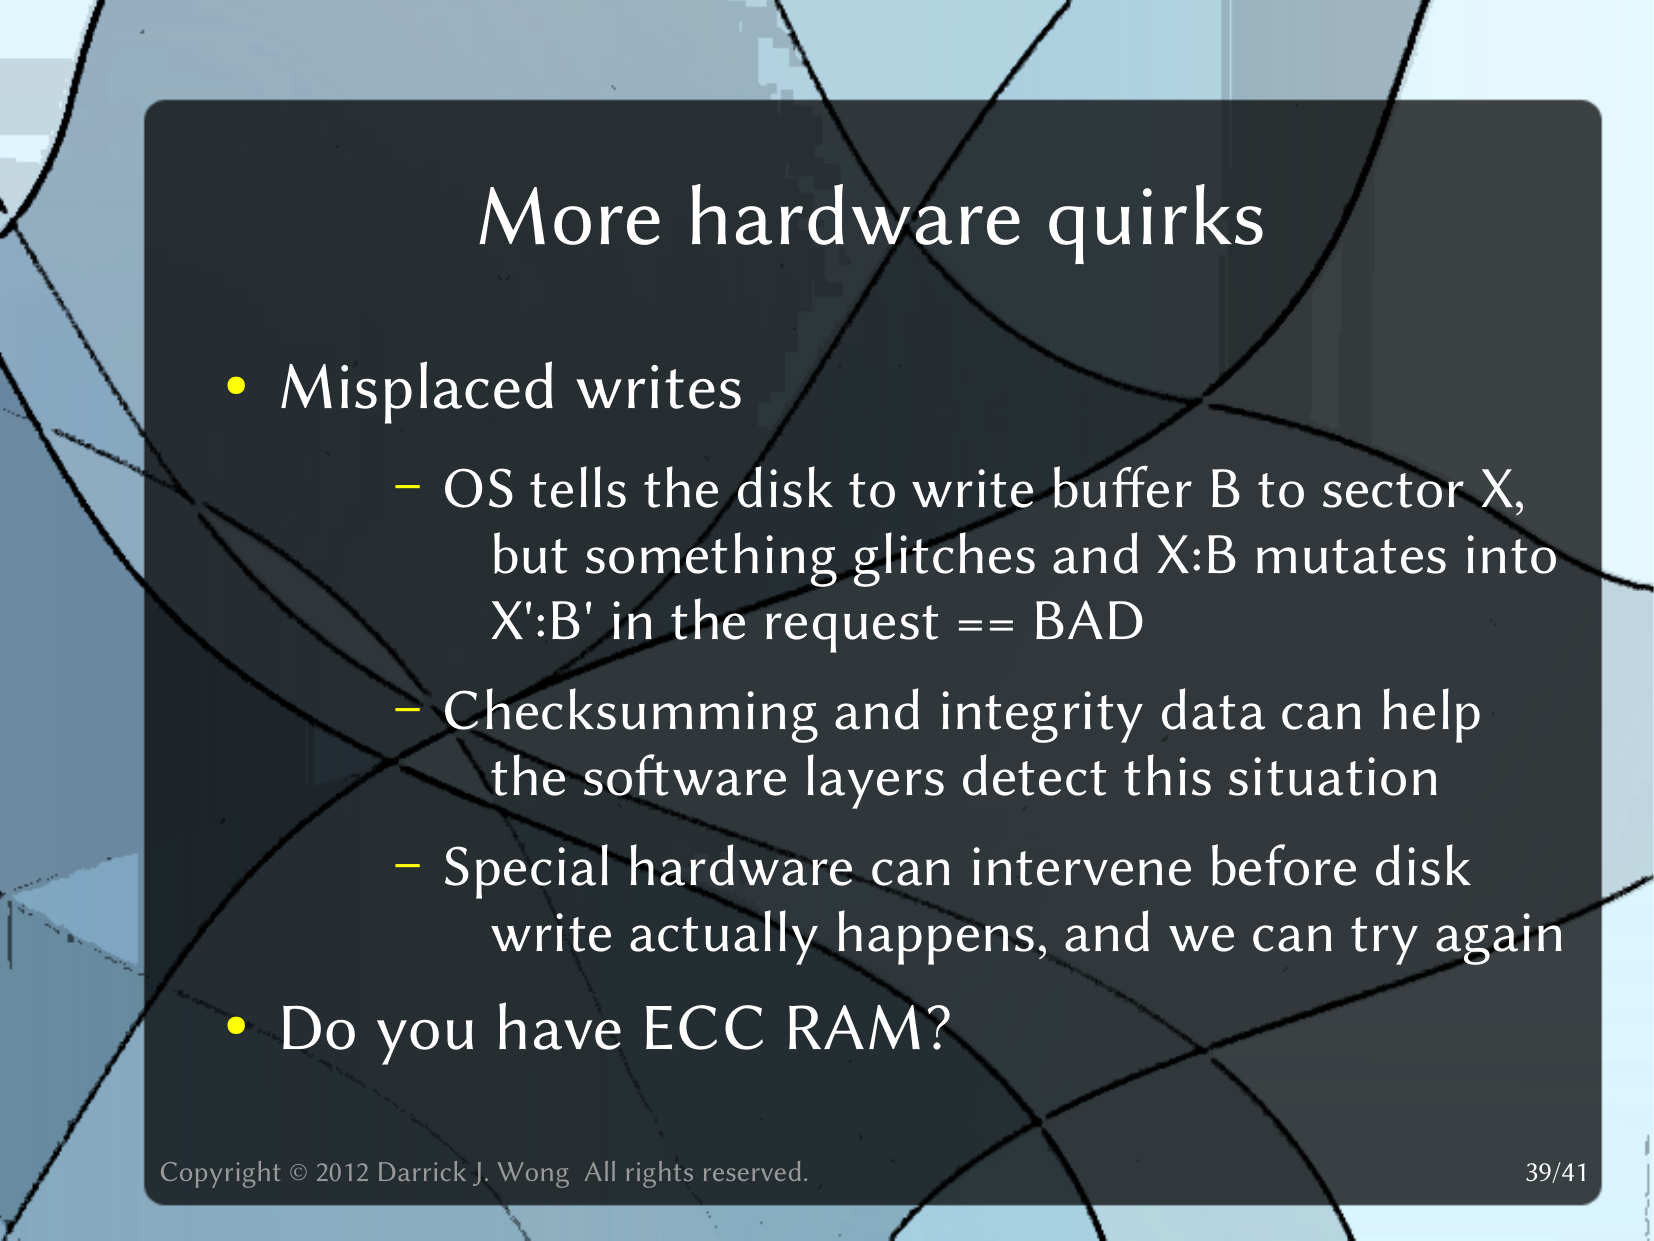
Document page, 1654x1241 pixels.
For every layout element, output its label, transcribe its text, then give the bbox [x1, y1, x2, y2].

title More hardware quirks [159, 108, 1583, 325]
list Misplaced writes OS tells the disk to write buffer B to sector X, but something glitches and X:B mutates into X':B' in the request == BAD Checksumming and integrity data can help the software layers detect this situation Special hardware can intervene before disk write actually happens, and we can try again Do you have ECC RAM? [206, 349, 1571, 1069]
picture [0, 0, 1654, 1241]
